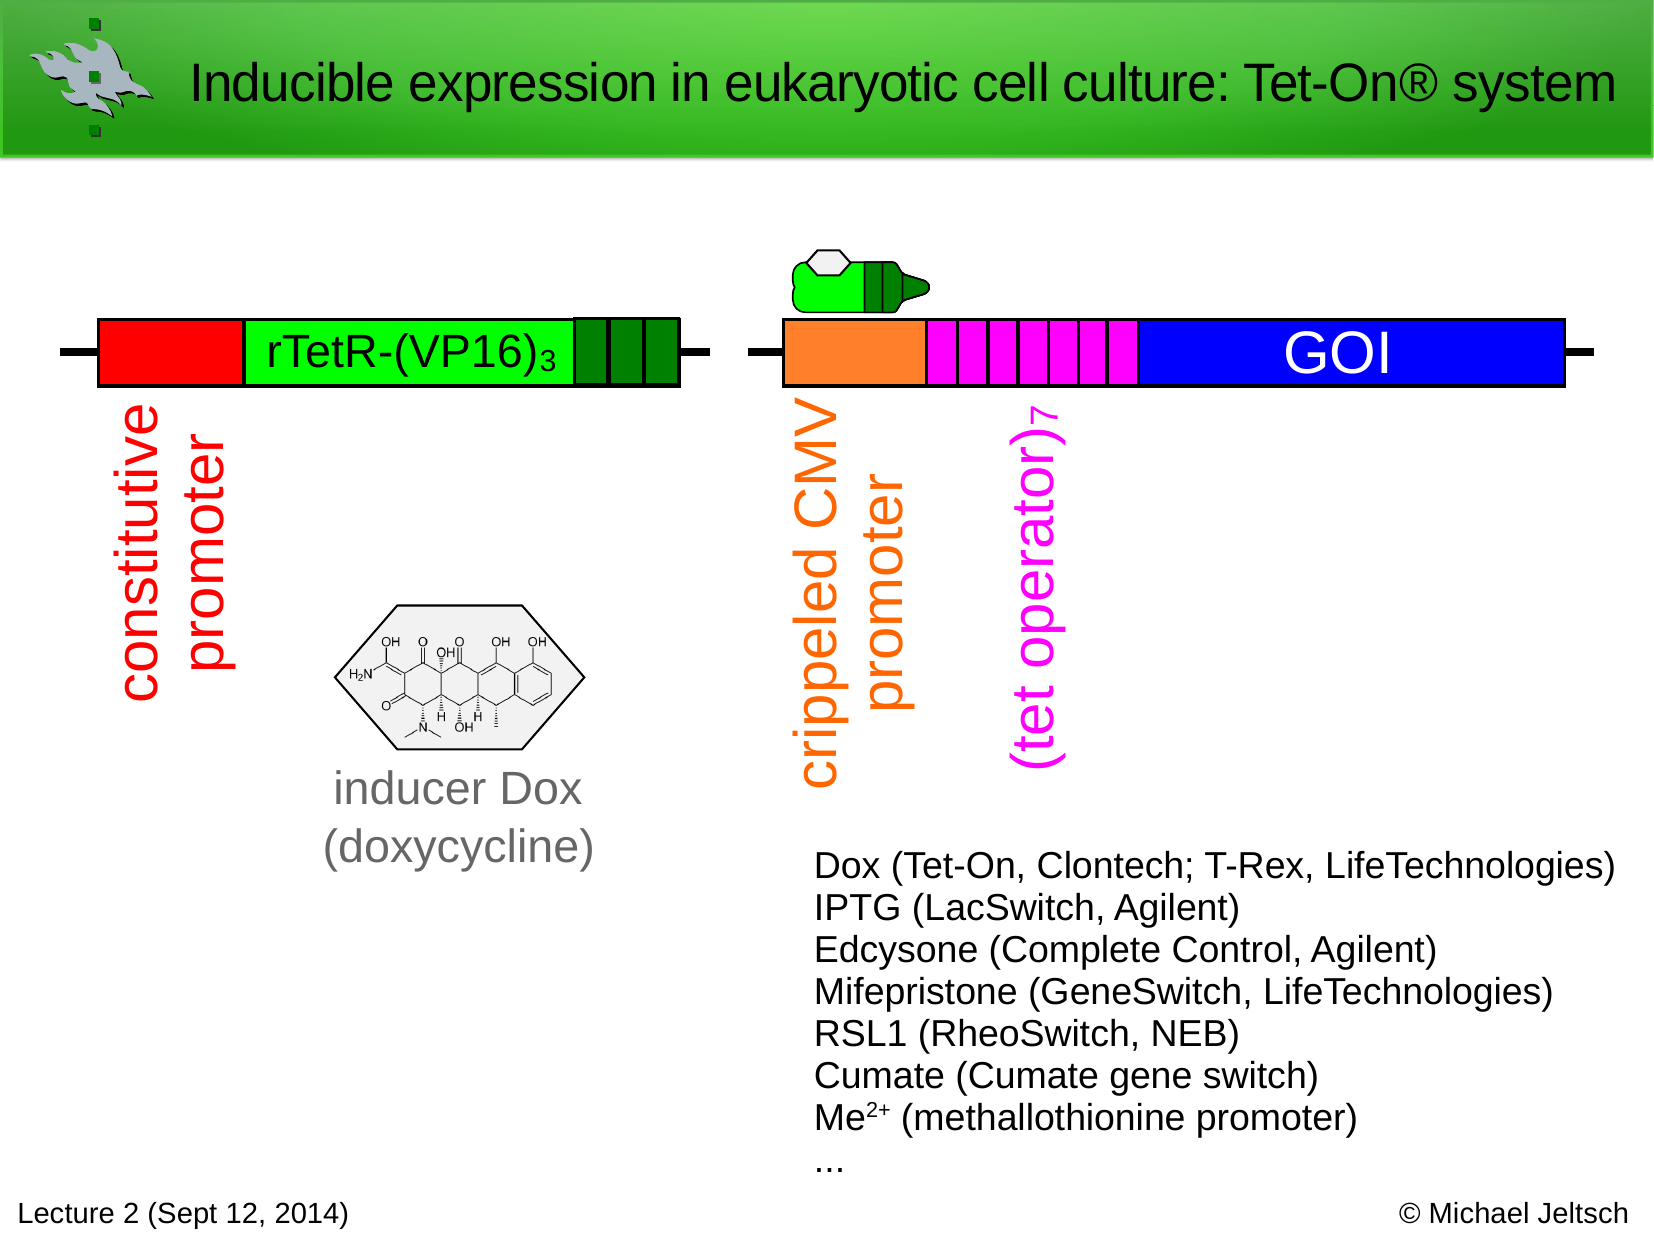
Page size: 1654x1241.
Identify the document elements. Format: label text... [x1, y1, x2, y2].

title Inducible expression in eukaryotic cell culture: Tet-On® system [159, 35, 1648, 130]
text_box Dox (Tet-On, Clontech; T-Rex, LifeTechnologies) IPTG (LacSwitch, Agilent) Edcysone (Complete Control, Agilent) Mifepristone (GeneSwitch, LifeTechnologies) RSL1 (RheoSwitch, NEB) Cumate (Cumate gene switch) Me2+ (methallothionine promoter) ... [799, 836, 1633, 1190]
picture [55, 249, 1598, 873]
